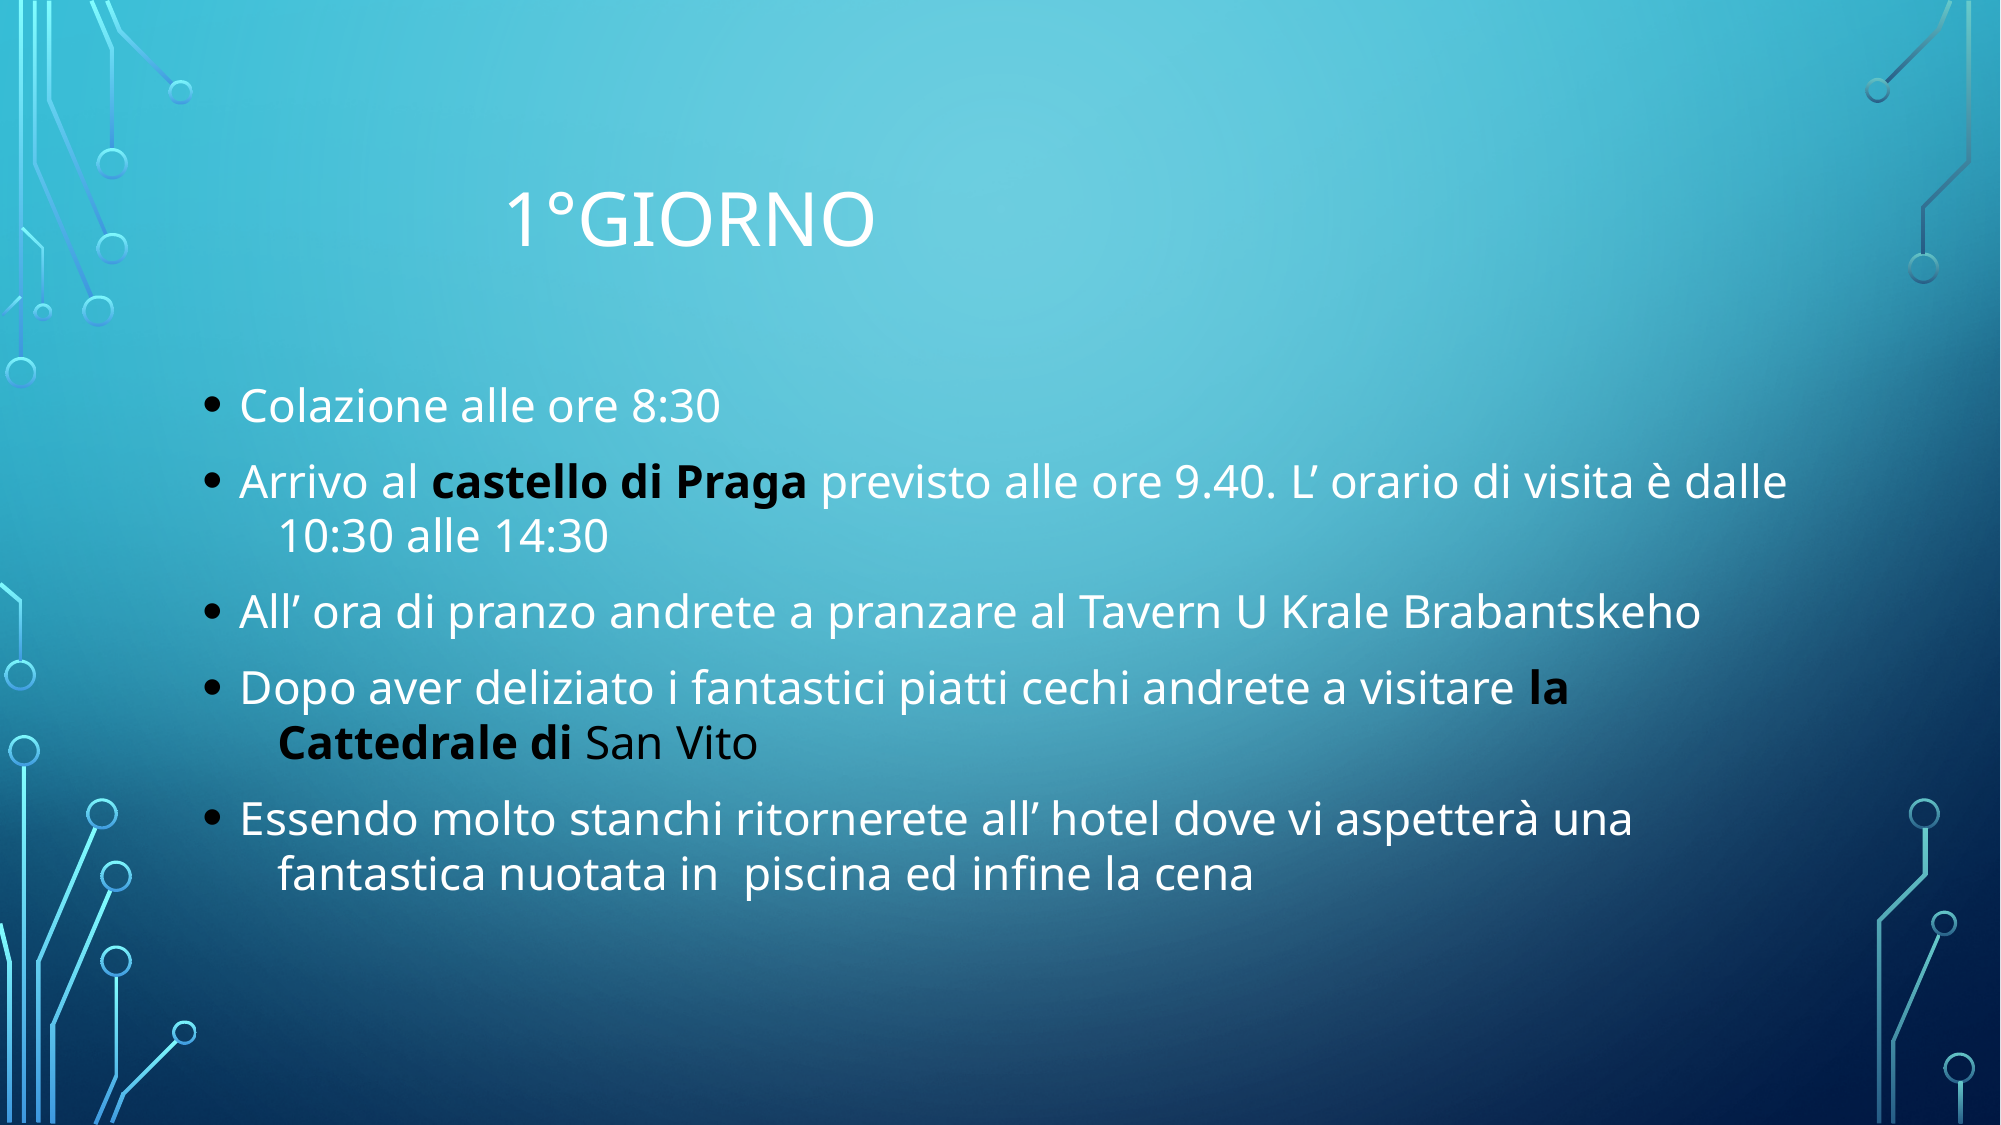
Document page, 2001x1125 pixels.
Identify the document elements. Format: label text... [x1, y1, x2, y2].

title 1°giorno [187, 101, 1813, 344]
list Colazione alle ore 8:30 Arrivo al castello di Praga previsto alle ore 9.40. L’ orario di visita è dalle 10:30 alle 14:30 All’ ora di pranzo andrete a pranzare al Tavern U Krale Brabantskeho Dopo aver deliziato i fantastici piatti cechi andrete a visitare la Cattedrale di San Vito Essendo molto stanchi ritornerete all’ hotel dove vi aspetterà una fantastica nuotata in piscina ed infine la cena [187, 369, 1813, 951]
